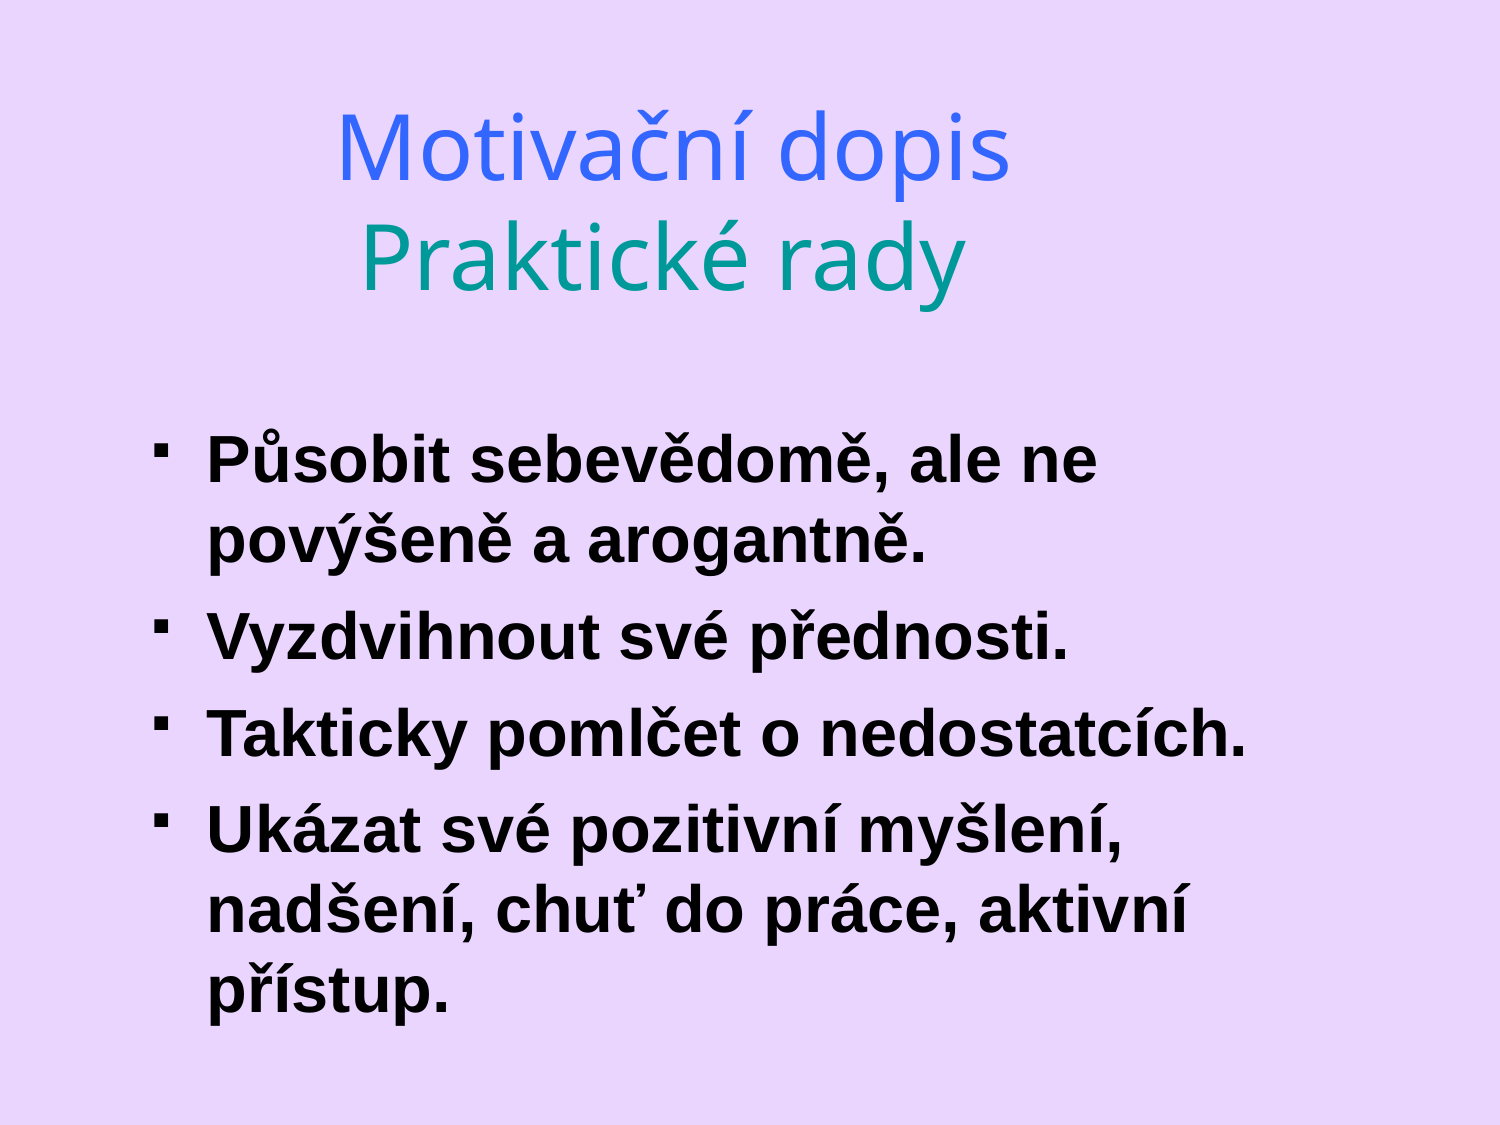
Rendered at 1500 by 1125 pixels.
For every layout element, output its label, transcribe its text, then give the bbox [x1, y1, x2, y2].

list Působit sebevědomě, ale ne povýšeně a arogantně. Vyzdvihnout své přednosti. Takticky pomlčet o nedostatcích. Ukázat své pozitivní myšlení, nadšení, chuť do práce, aktivní přístup. [135, 408, 1336, 1073]
title Motivační dopis Praktické rady [224, 49, 1425, 317]
